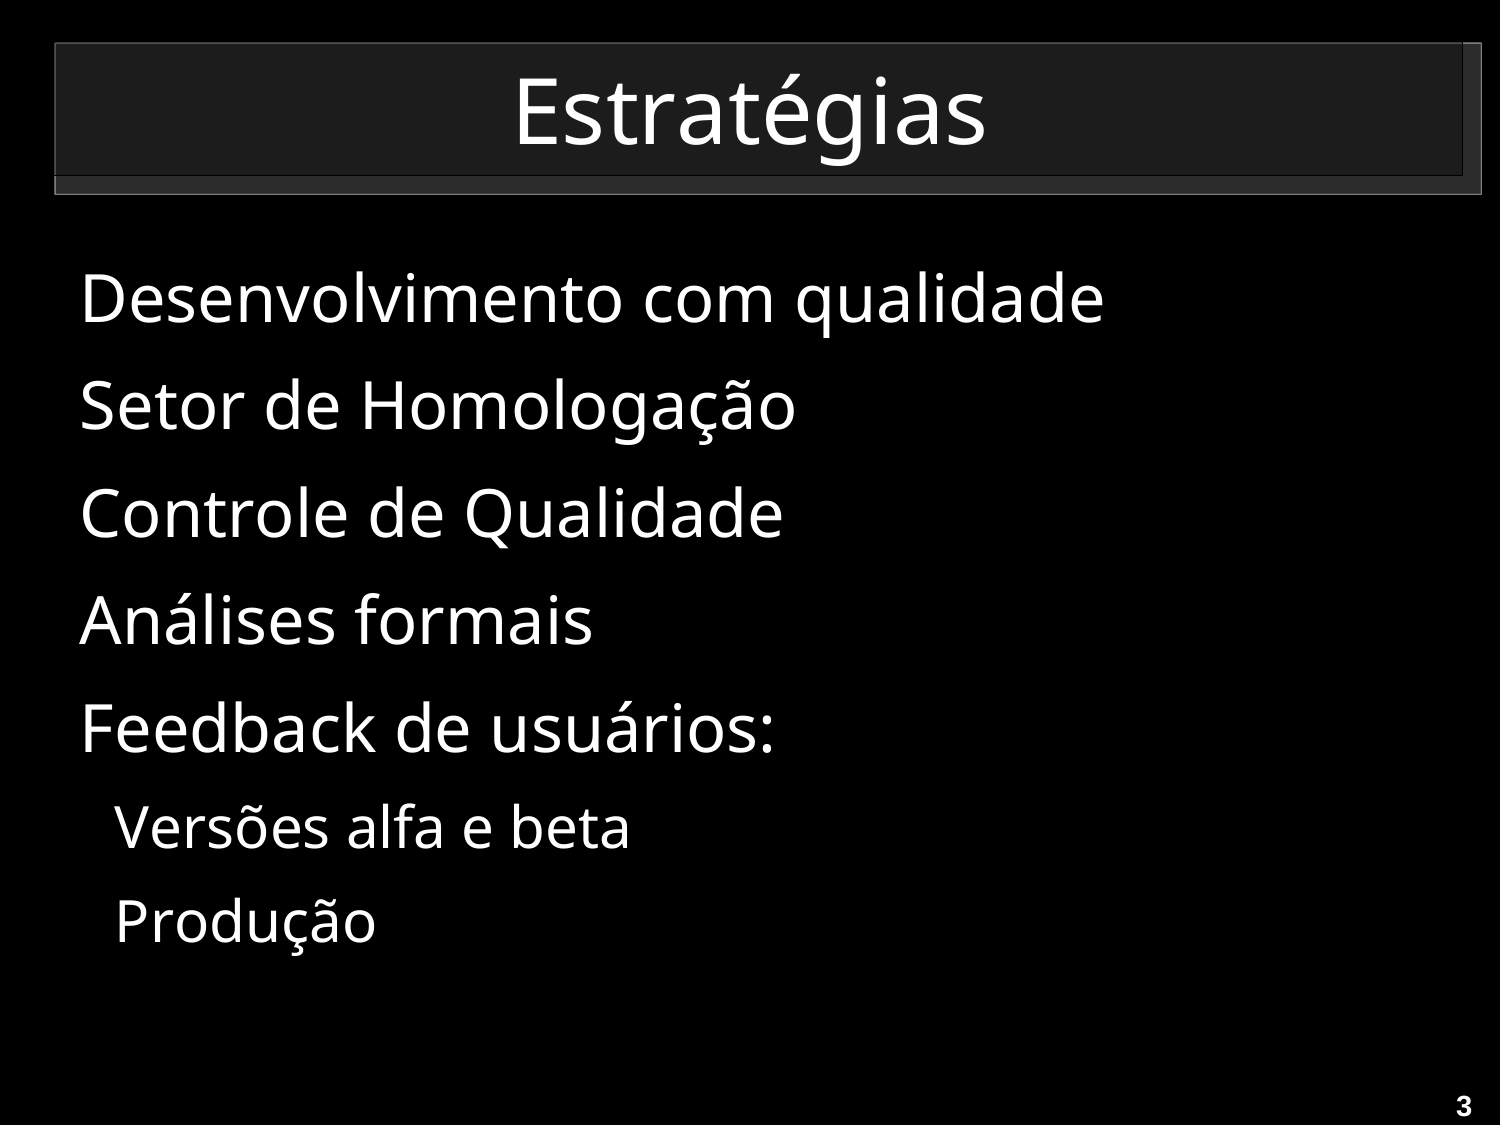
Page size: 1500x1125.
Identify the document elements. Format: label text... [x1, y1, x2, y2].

title Estratégias [29, 31, 1471, 188]
list Desenvolvimento com qualidade Setor de Homologação Controle de Qualidade Análises formais Feedback de usuários: Versões alfa e beta Produção [29, 243, 1471, 1047]
